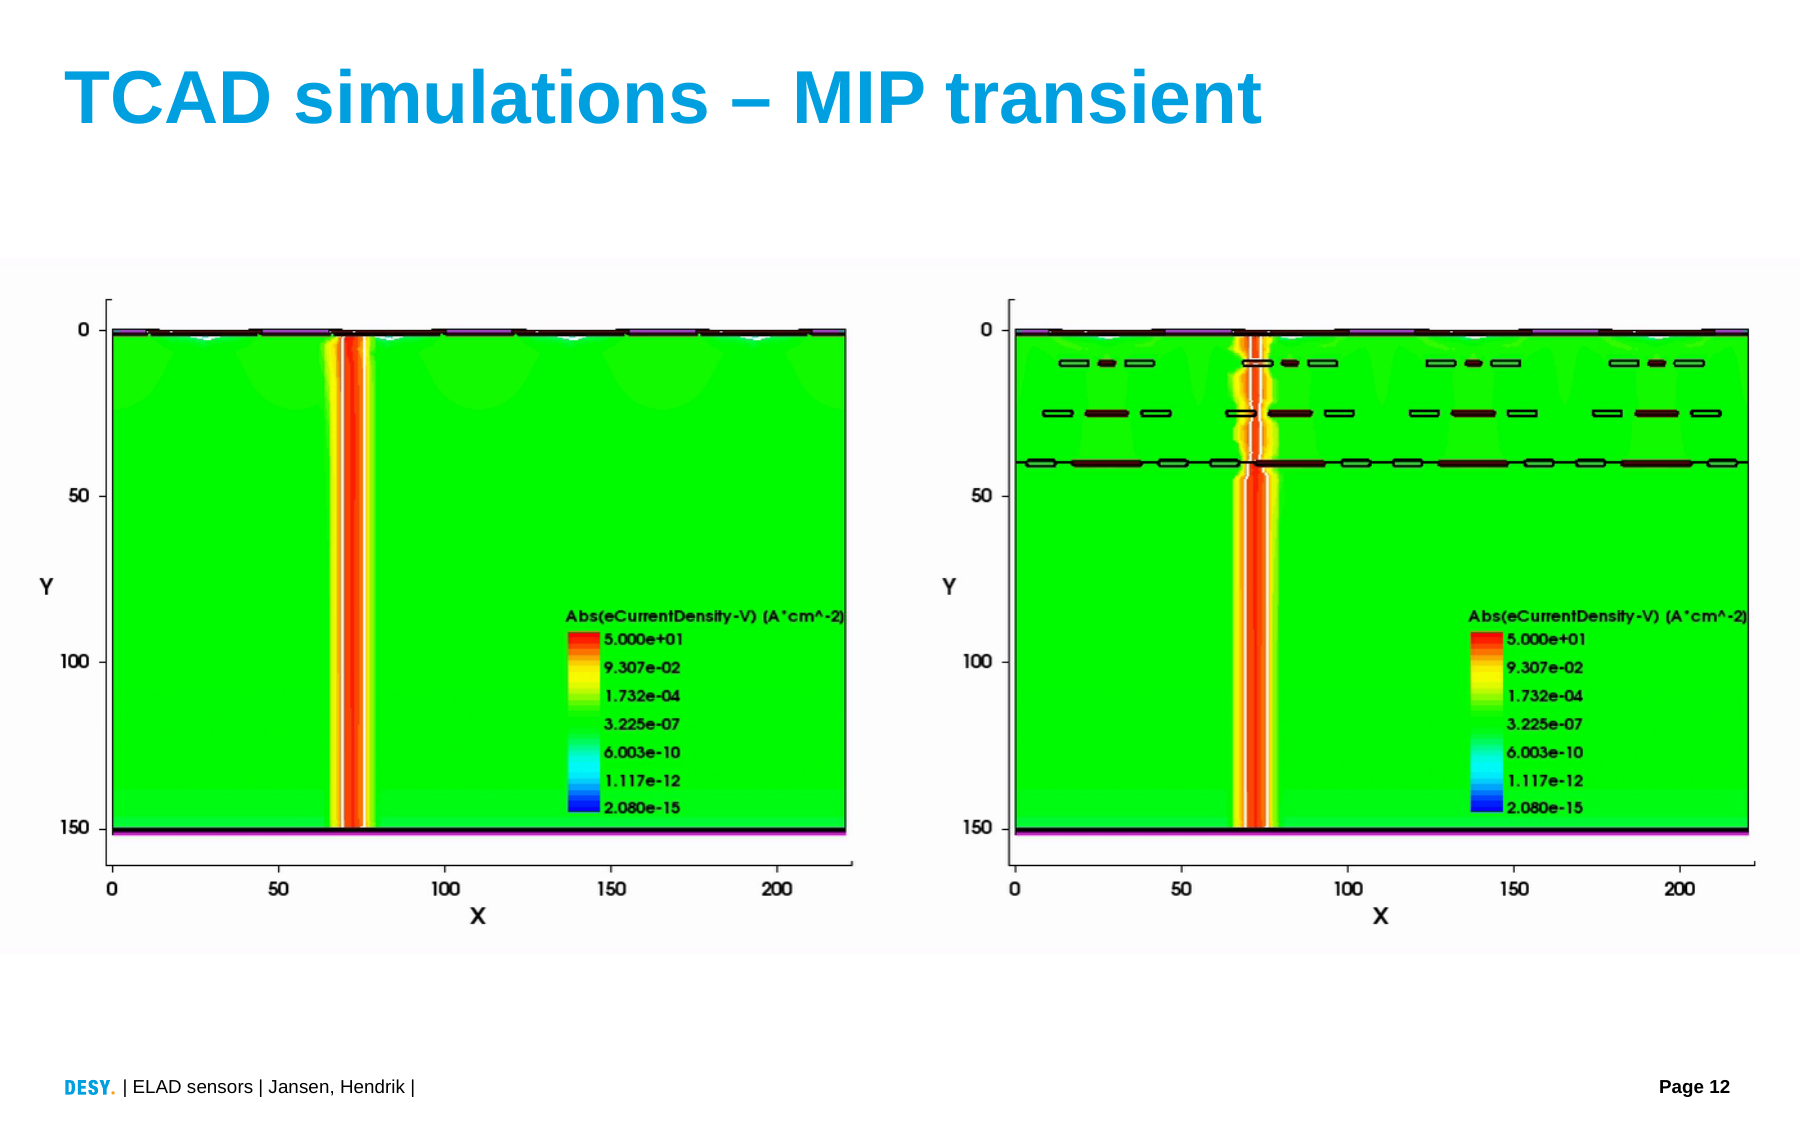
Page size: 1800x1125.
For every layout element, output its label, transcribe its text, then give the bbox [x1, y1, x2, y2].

text_box [0, 257, 1800, 955]
title TCAD simulations – MIP transient [64, 58, 1436, 133]
